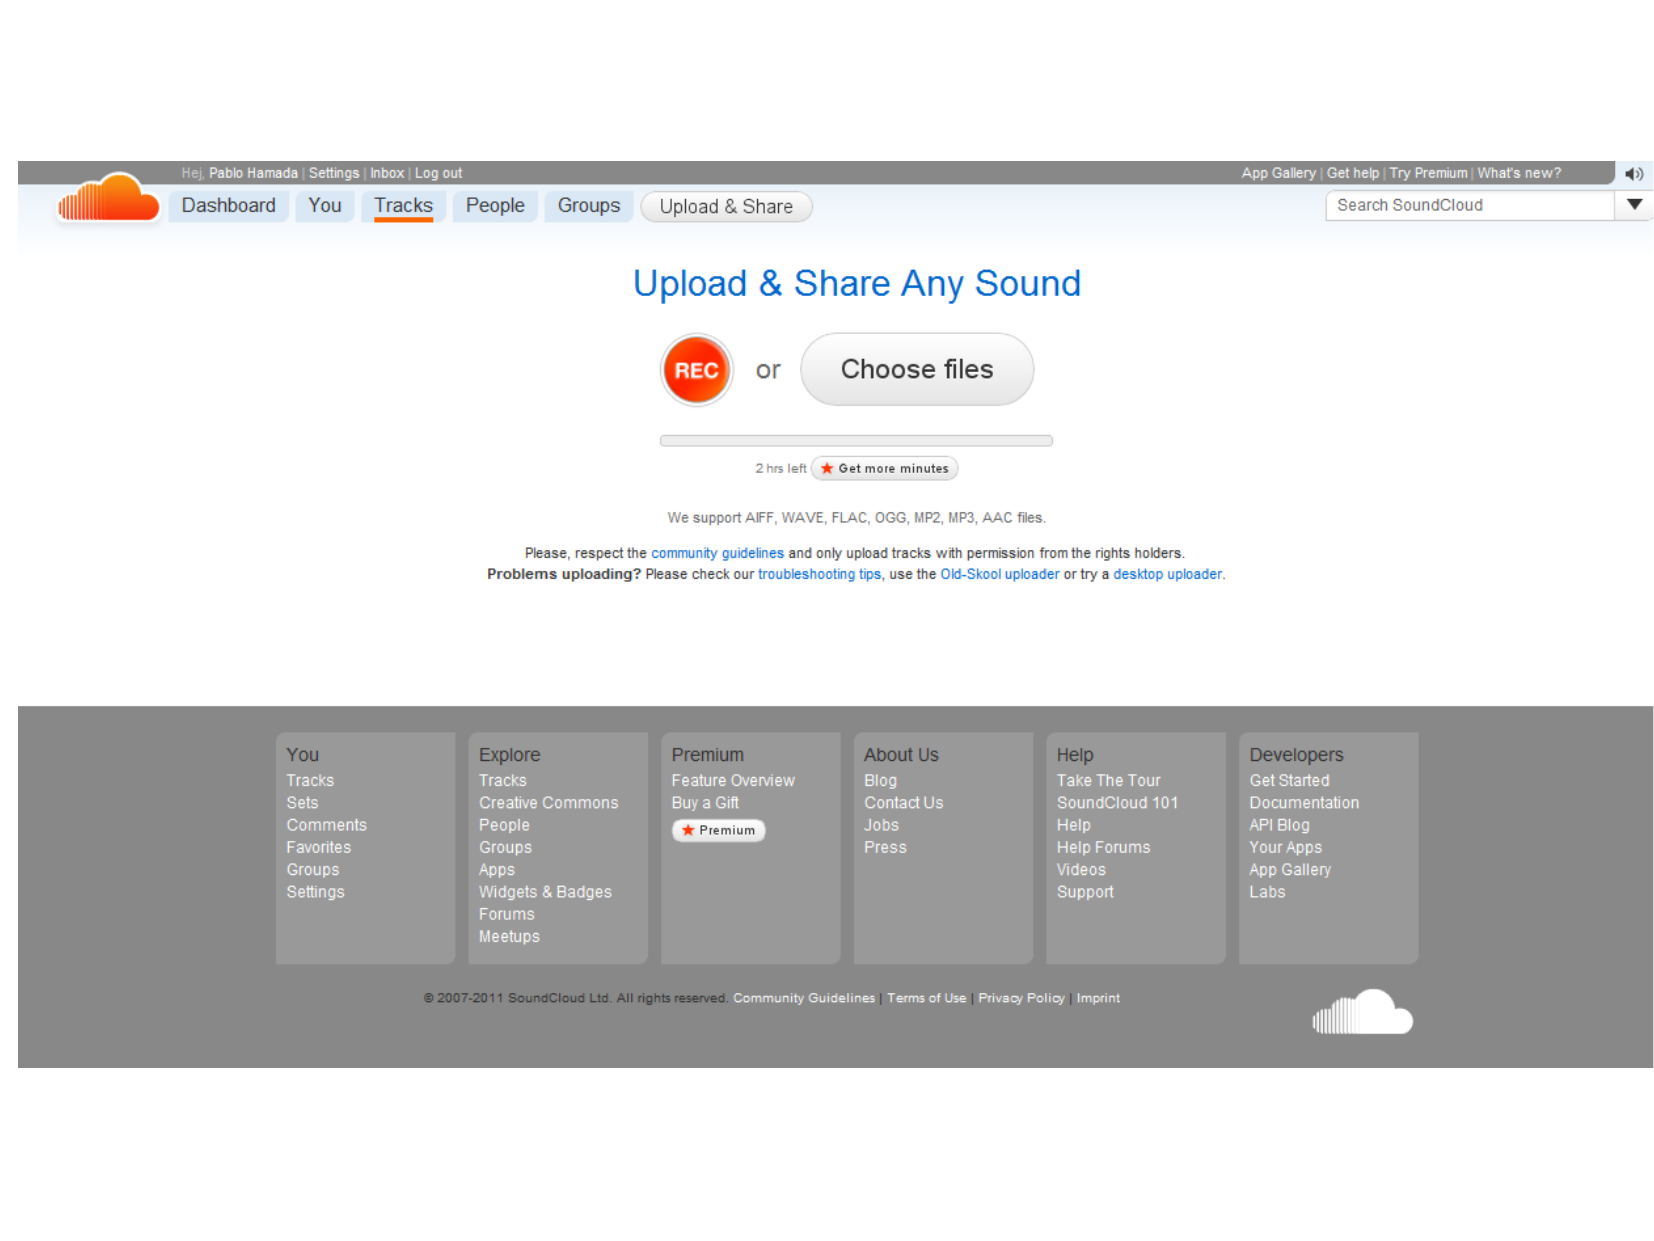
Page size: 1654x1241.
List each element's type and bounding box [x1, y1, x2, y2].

picture [18, 161, 1654, 1068]
